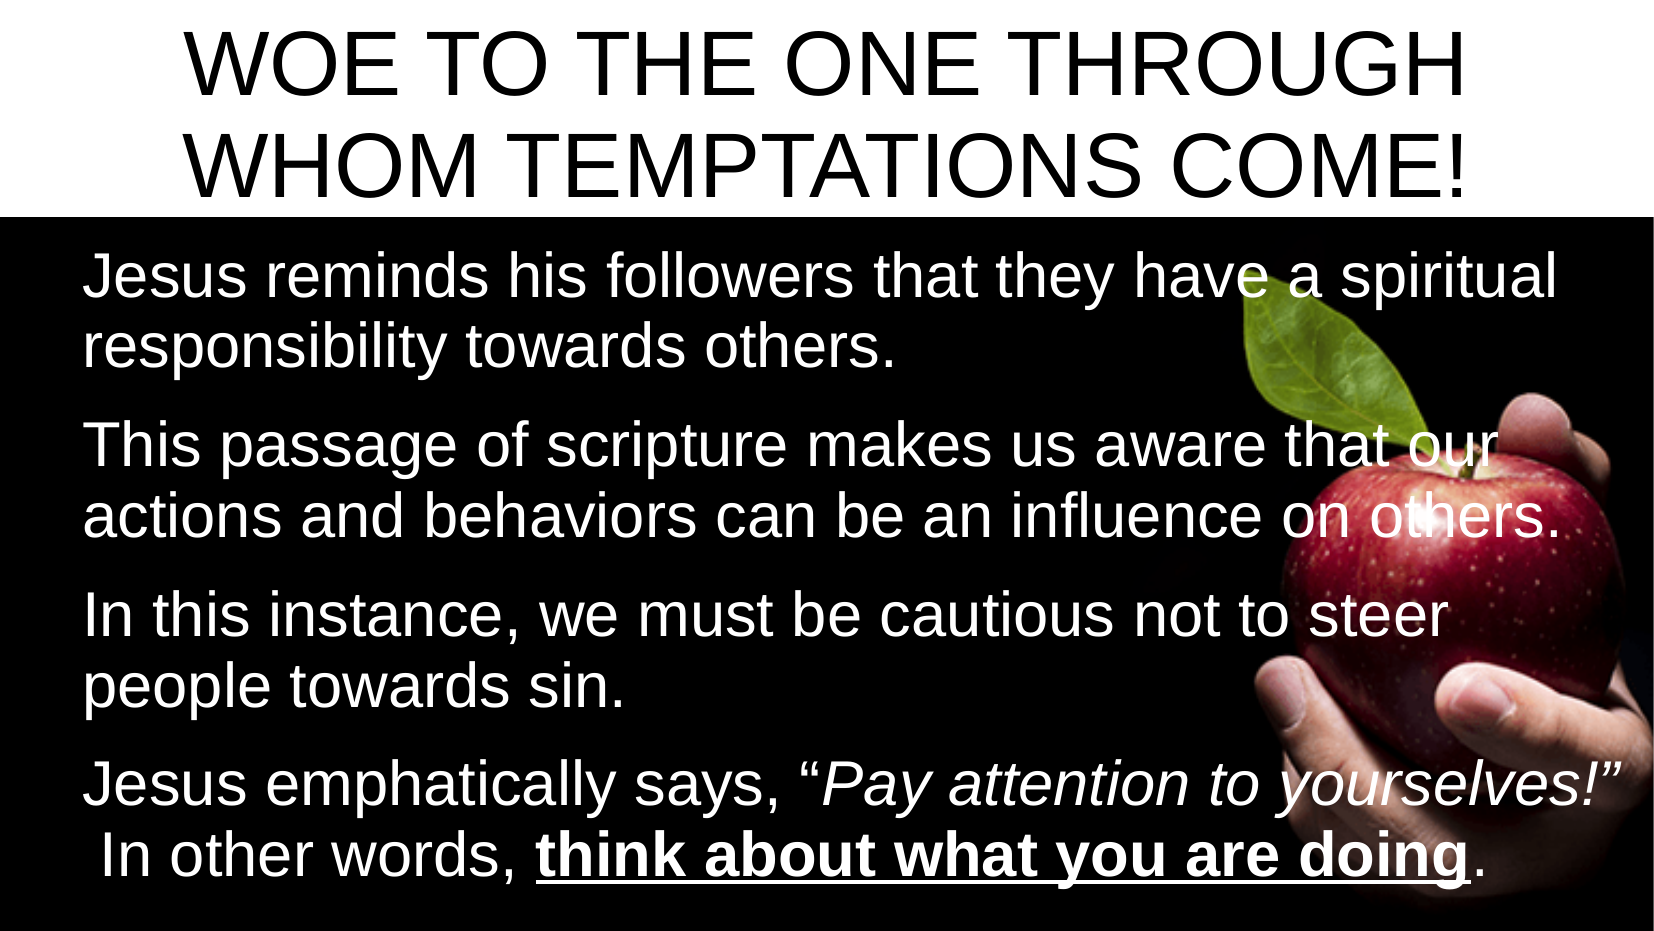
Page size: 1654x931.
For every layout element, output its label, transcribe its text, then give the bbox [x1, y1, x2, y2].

list Jesus reminds his followers that they have a spiritual responsibility towards others. This passage of scripture makes us aware that our actions and behaviors can be an influence on others. In this instance, we must be cautious not to steer people towards sin. Jesus emphatically says, “Pay attention to yourselves!” In other words, think about what you are doing. [15, 240, 1636, 931]
picture [0, 217, 1654, 931]
title WOE TO THE ONE THROUGH WHOM TEMPTATIONS COME! [82, 12, 1571, 218]
